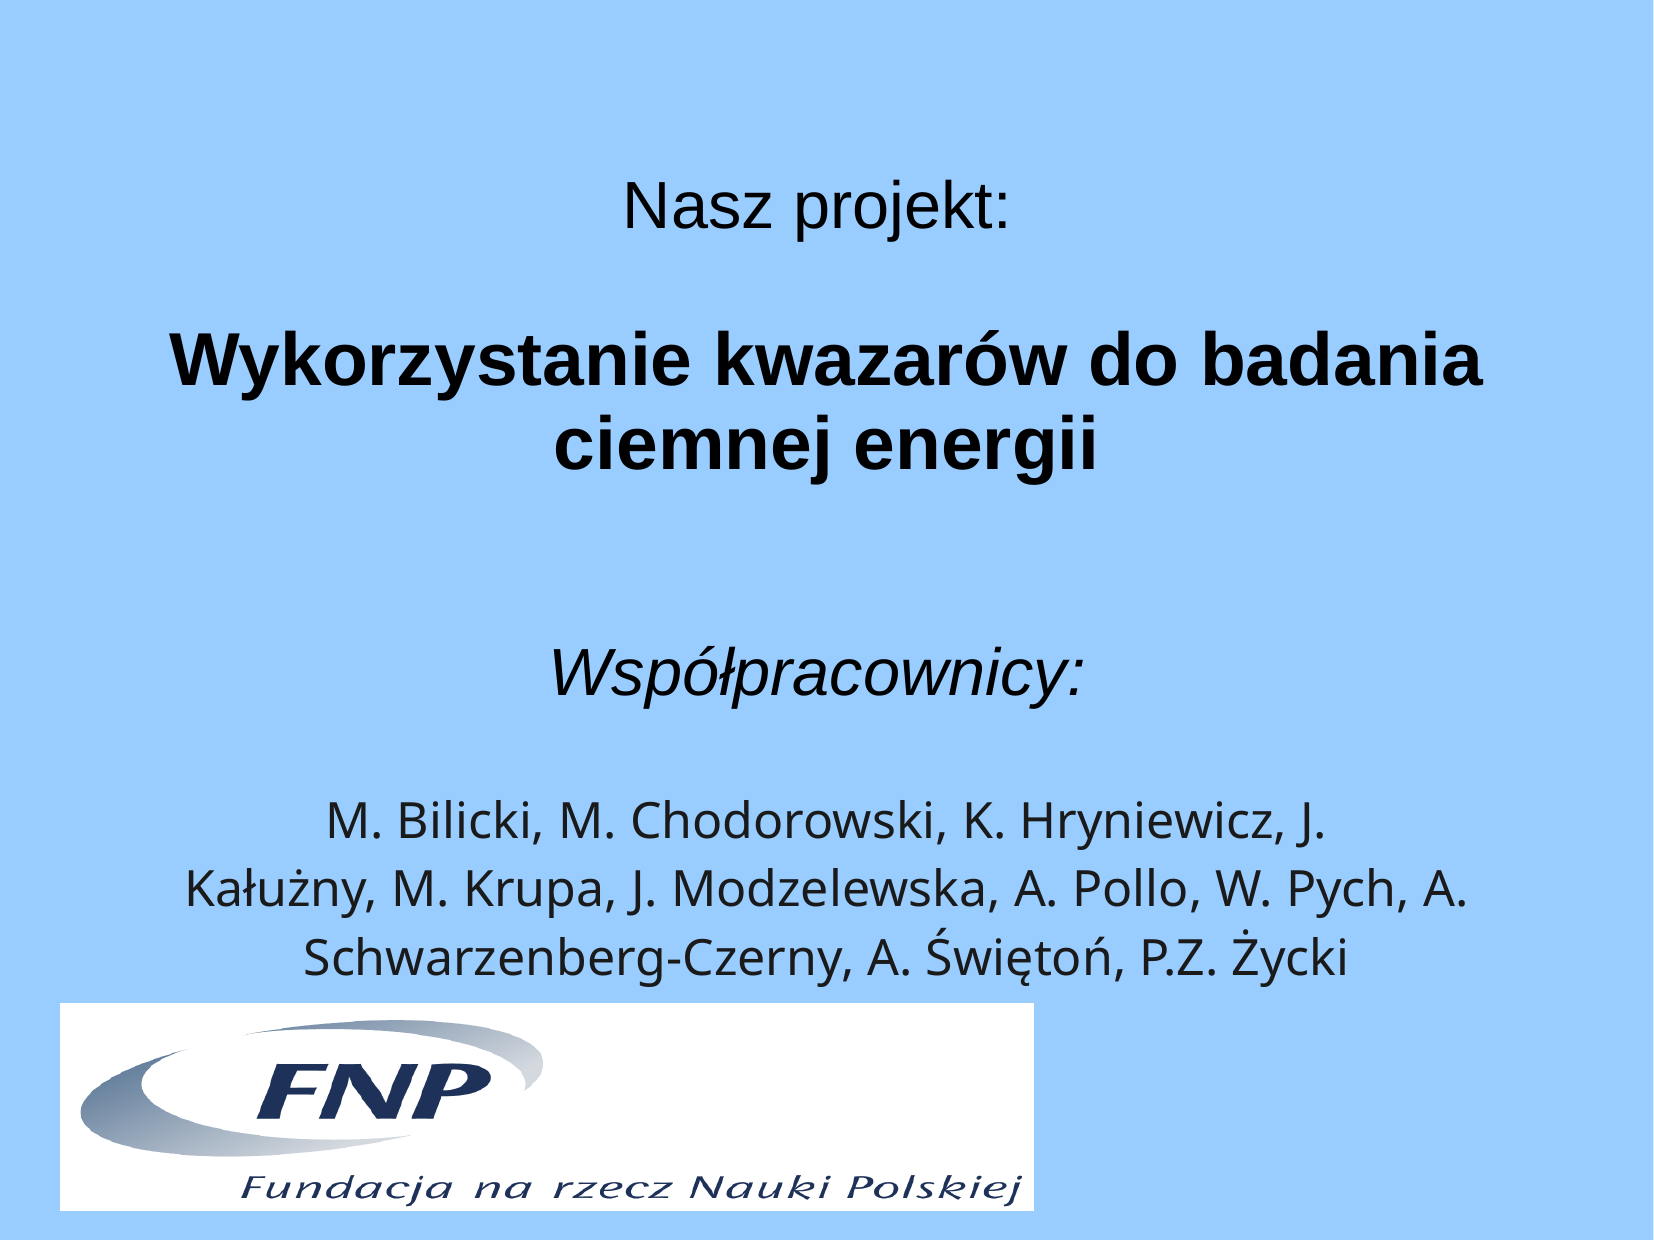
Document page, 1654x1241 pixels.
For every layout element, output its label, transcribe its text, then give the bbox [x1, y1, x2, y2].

picture [60, 1003, 1034, 1211]
subtitle Nasz projekt: Wykorzystanie kwazarów do badania ciemnej energii Współpracownicy: M. Bilicki, M. Chodorowski, K. Hryniewicz, J. Kałużny, M. Krupa, J. Modzelewska, A. Pollo, W. Pych, A. Schwarzenberg-Czerny, A. Świętoń, P.Z. Życki [82, 49, 1571, 1109]
